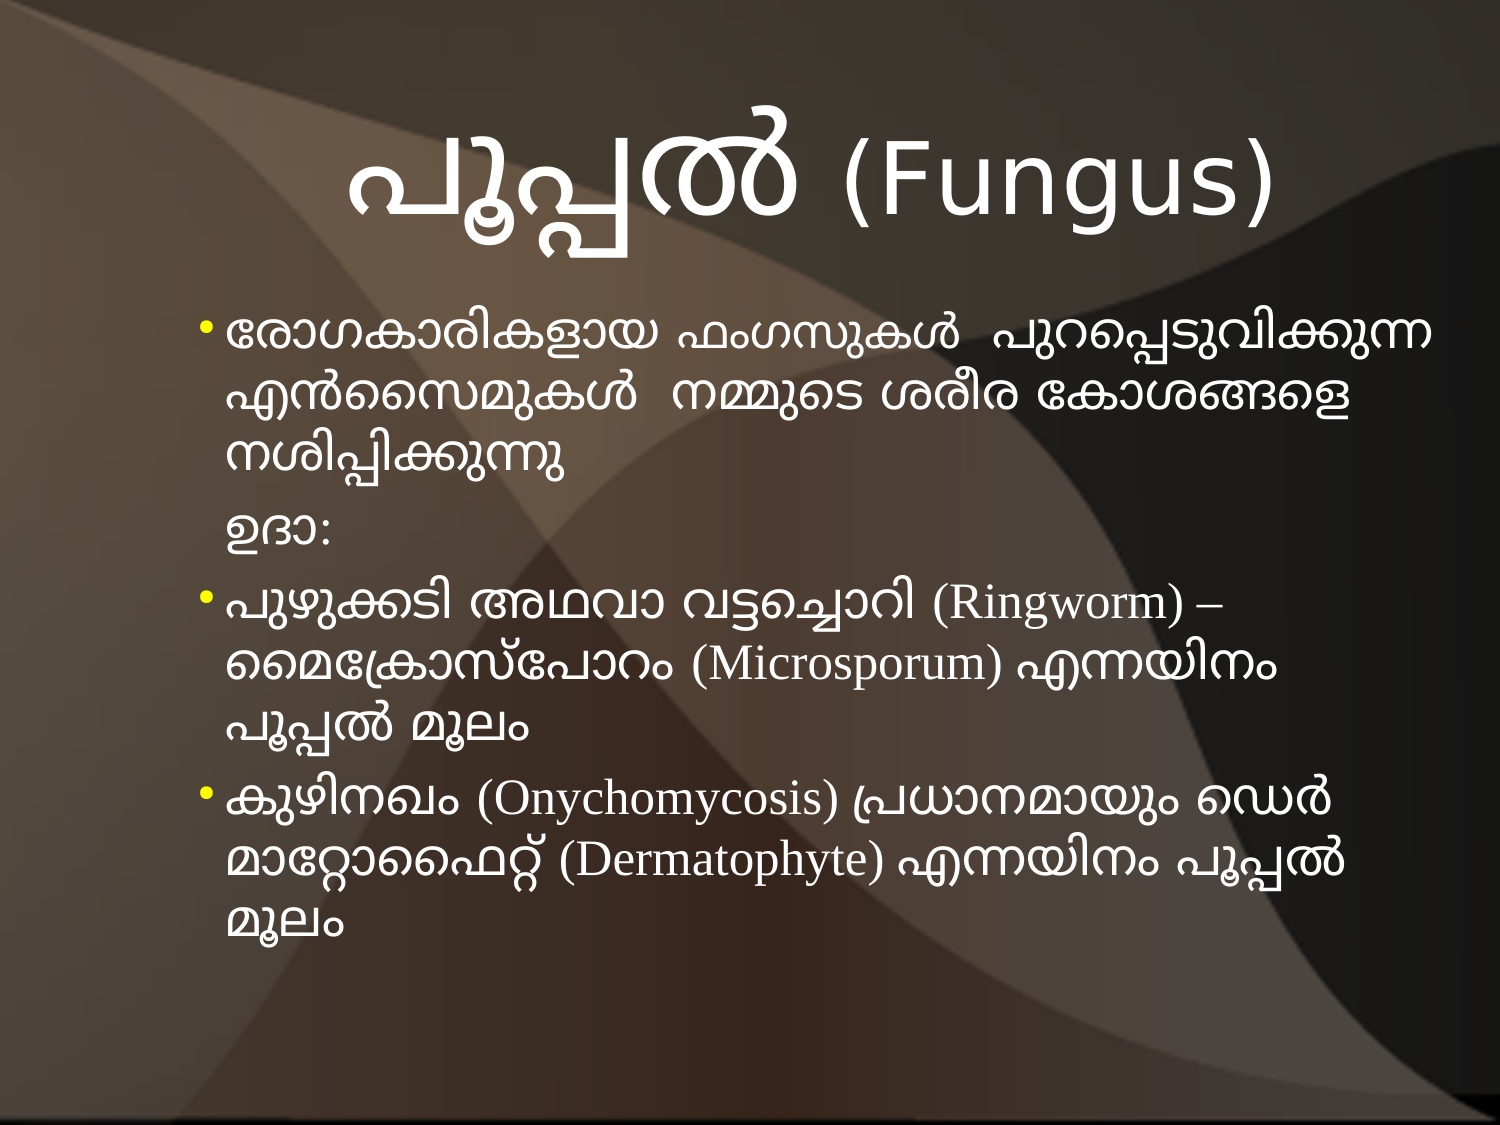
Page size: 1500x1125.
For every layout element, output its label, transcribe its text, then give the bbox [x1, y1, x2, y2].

list രോഗകാരികളായ ഫംഗസുകള്‍ പുറപ്പെടുവിക്കുന്ന എന്‍സൈമുകള്‍ നമ്മുടെ ശരീര കോശങ്ങളെ നശിപ്പിക്കുന്നു ഉദാ: പുഴുക്കടി അഥവാ വട്ടച്ചൊറി (Ringworm) – മൈക്രോസ്പോറം (Microsporum) എന്നയിനം പൂപ്പല്‍ മൂലം കുഴിനഖം (Onychomycosis) പ്രധാനമായും ഡെര്‍മാറ്റോഫൈറ്റ് (Dermatophyte) എന്നയിനം പൂപ്പല്‍ മൂലം [174, 289, 1449, 965]
picture [0, 0, 1500, 1125]
title പൂപ്പല്‍ (Fungus) [174, 62, 1450, 250]
